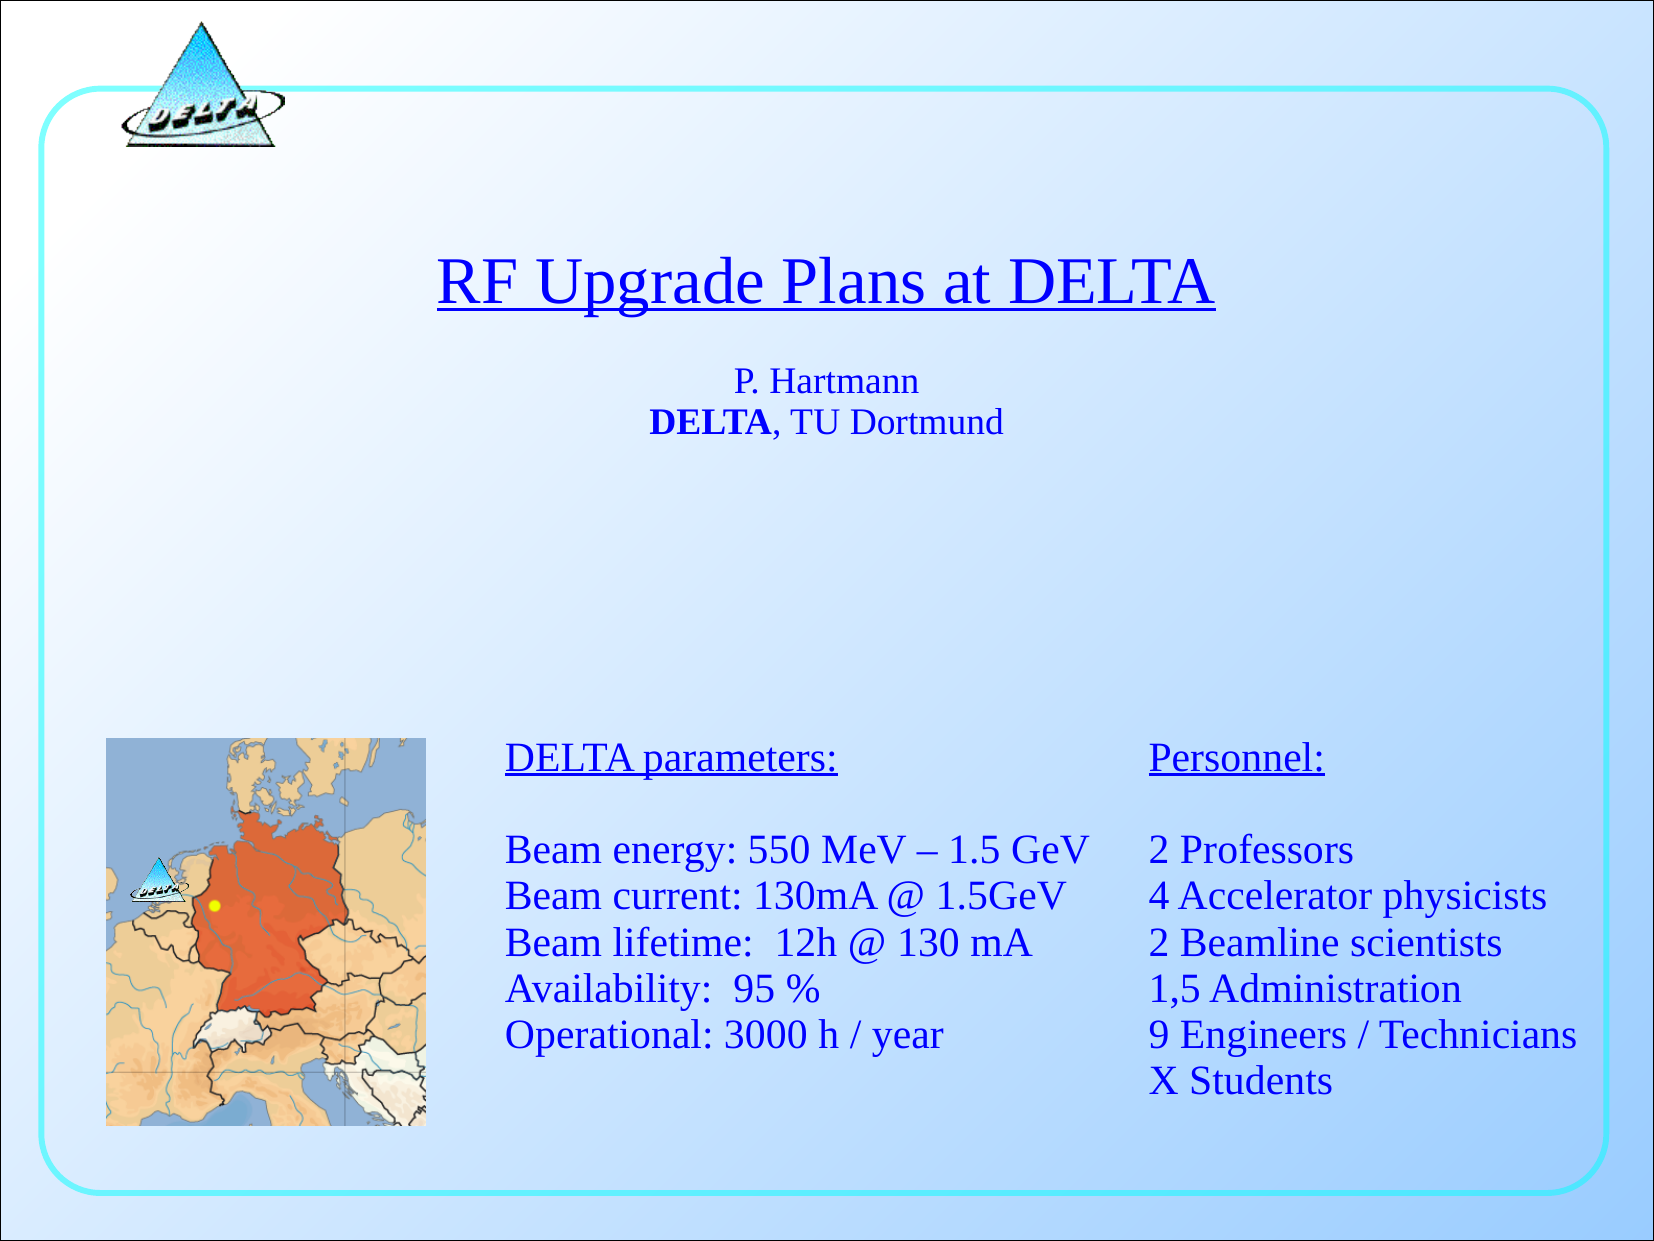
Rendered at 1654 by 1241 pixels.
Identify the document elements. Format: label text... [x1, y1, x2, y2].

text_box RF Upgrade Plans at DELTA P. Hartmann DELTA, TU Dortmund [422, 236, 1232, 452]
text_box Personnel: 2 Professors 4 Accelerator physicists 2 Beamline scientists 1,5 Administration 9 Engineers / Technicians X Students [1133, 726, 1593, 1114]
picture [120, 20, 285, 147]
text_box DELTA parameters: Beam energy: 550 MeV – 1.5 GeV Beam current: 130mA @ 1.5GeV Beam lifetime: 12h @ 130 mA Availability: 95 % Operational: 3000 h / year [490, 726, 1105, 1067]
picture [106, 738, 426, 1126]
text_box [0, 0, 1654, 1241]
